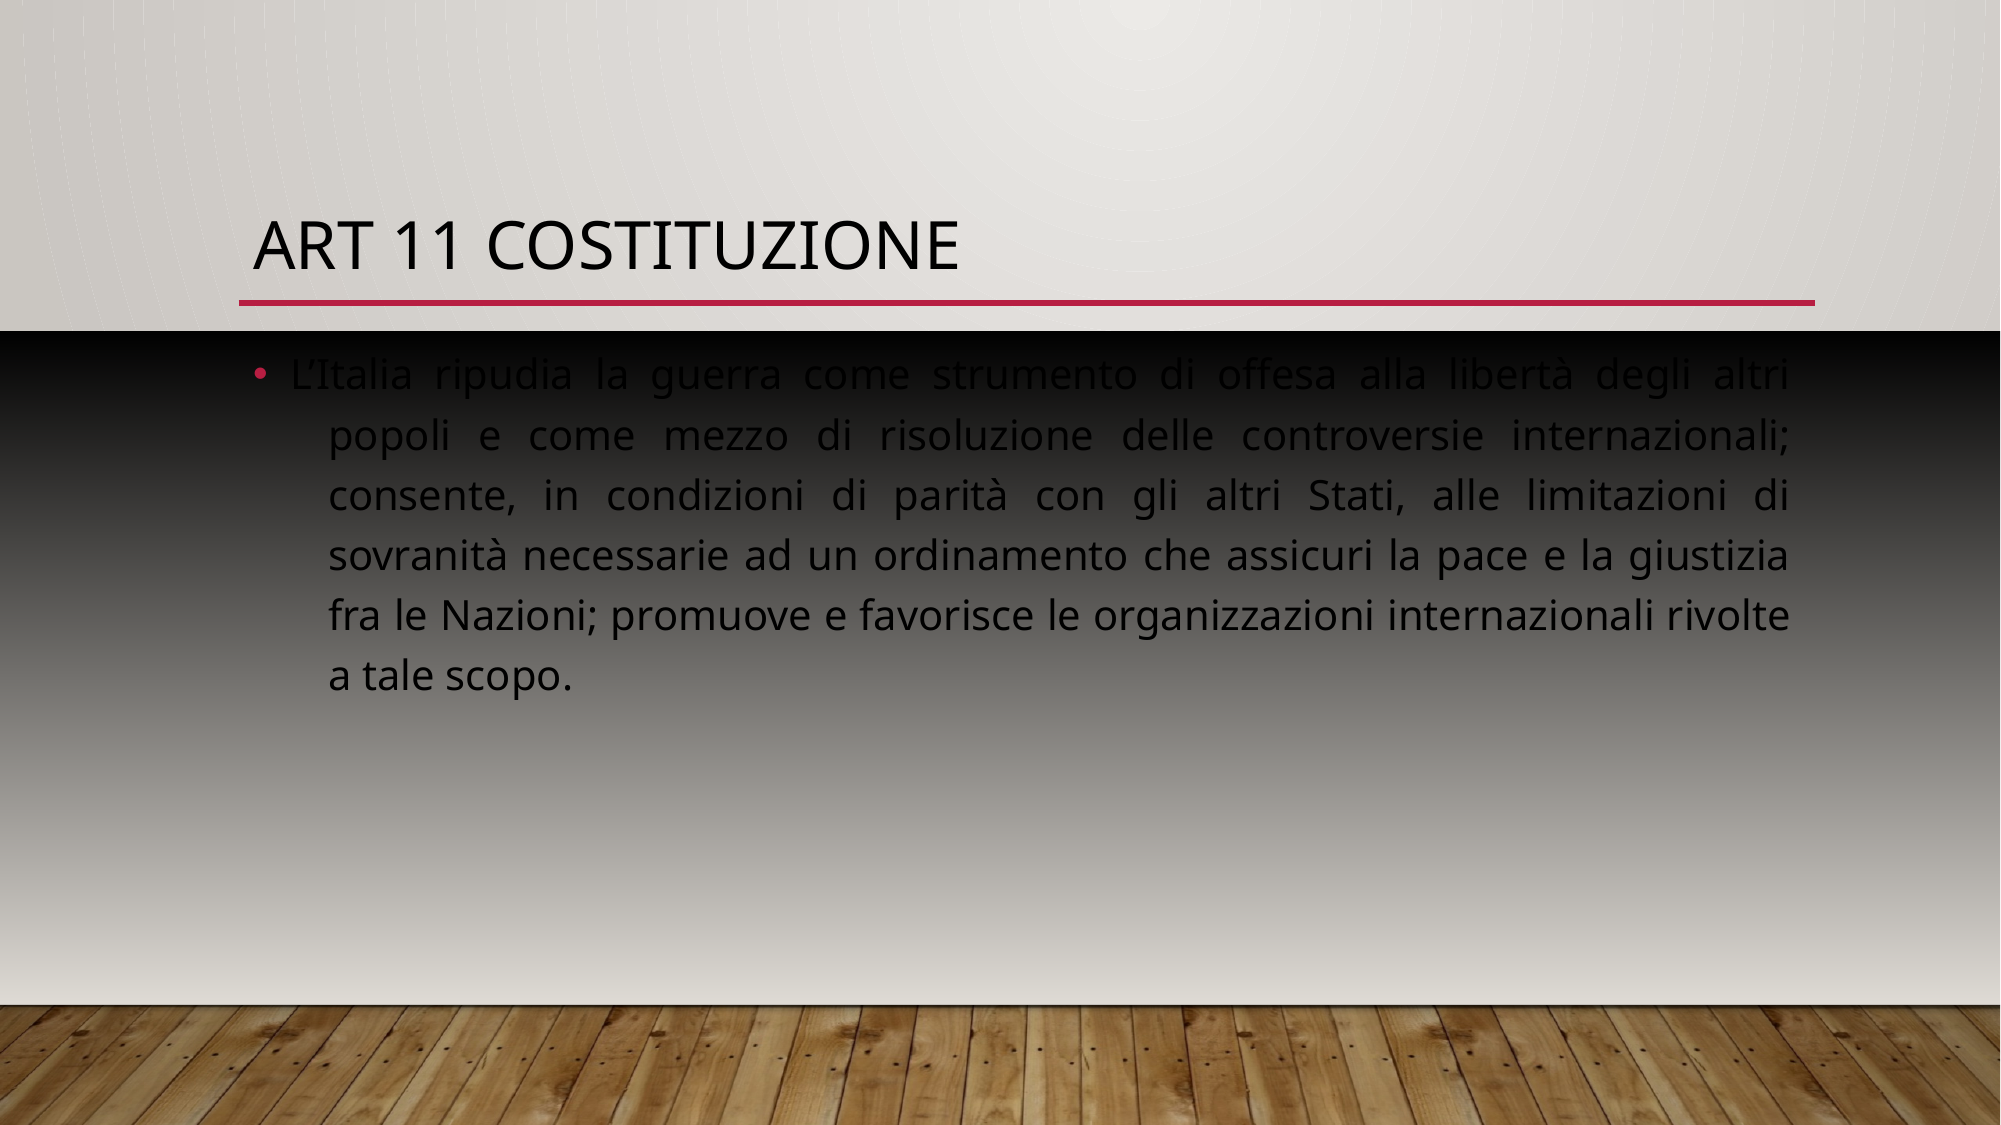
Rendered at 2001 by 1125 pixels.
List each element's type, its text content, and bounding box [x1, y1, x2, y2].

list L’Italia ripudia la guerra come strumento di offesa alla libertà degli altri popoli e come mezzo di risoluzione delle controversie internazionali; consente, in condizioni di parità con gli altri Stati, alle limitazioni di sovranità necessarie ad un ordinamento che assicuri la pace e la giustizia fra le Nazioni; promuove e favorisce le organizzazioni internazionali rivolte a tale scopo. [238, 330, 1814, 897]
title Art 11 costituzione [238, 131, 1814, 305]
